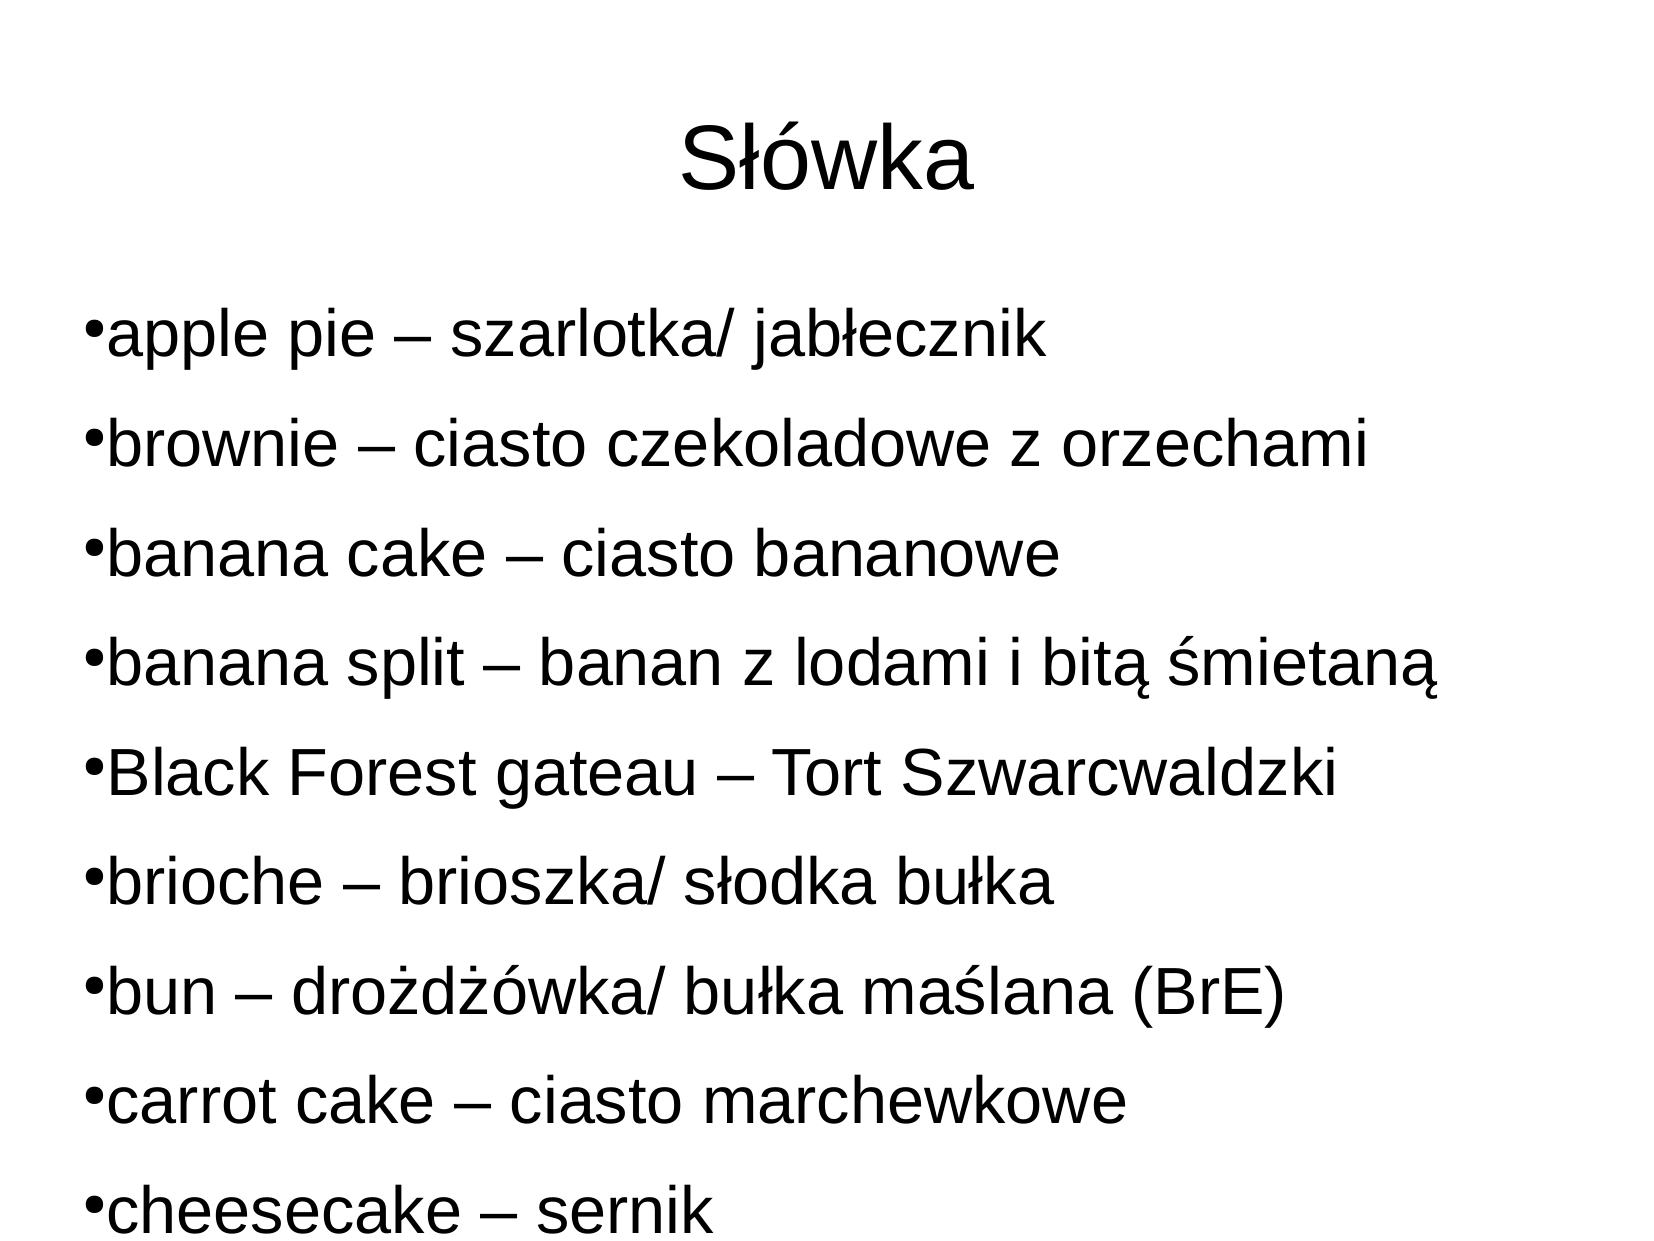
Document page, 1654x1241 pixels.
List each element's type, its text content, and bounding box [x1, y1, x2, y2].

title Słówka [82, 49, 1571, 257]
list apple pie – szarlotka/ jabłecznik brownie – ciasto czekoladowe z orzechami banana cake – ciasto bananowe banana split – banan z lodami i bitą śmietaną Black Forest gateau – Tort Szwarcwaldzki brioche – brioszka/ słodka bułka bun – drożdżówka/ bułka maślana (BrE) carrot cake – ciasto marchewkowe cheesecake – sernik [82, 290, 1571, 1241]
